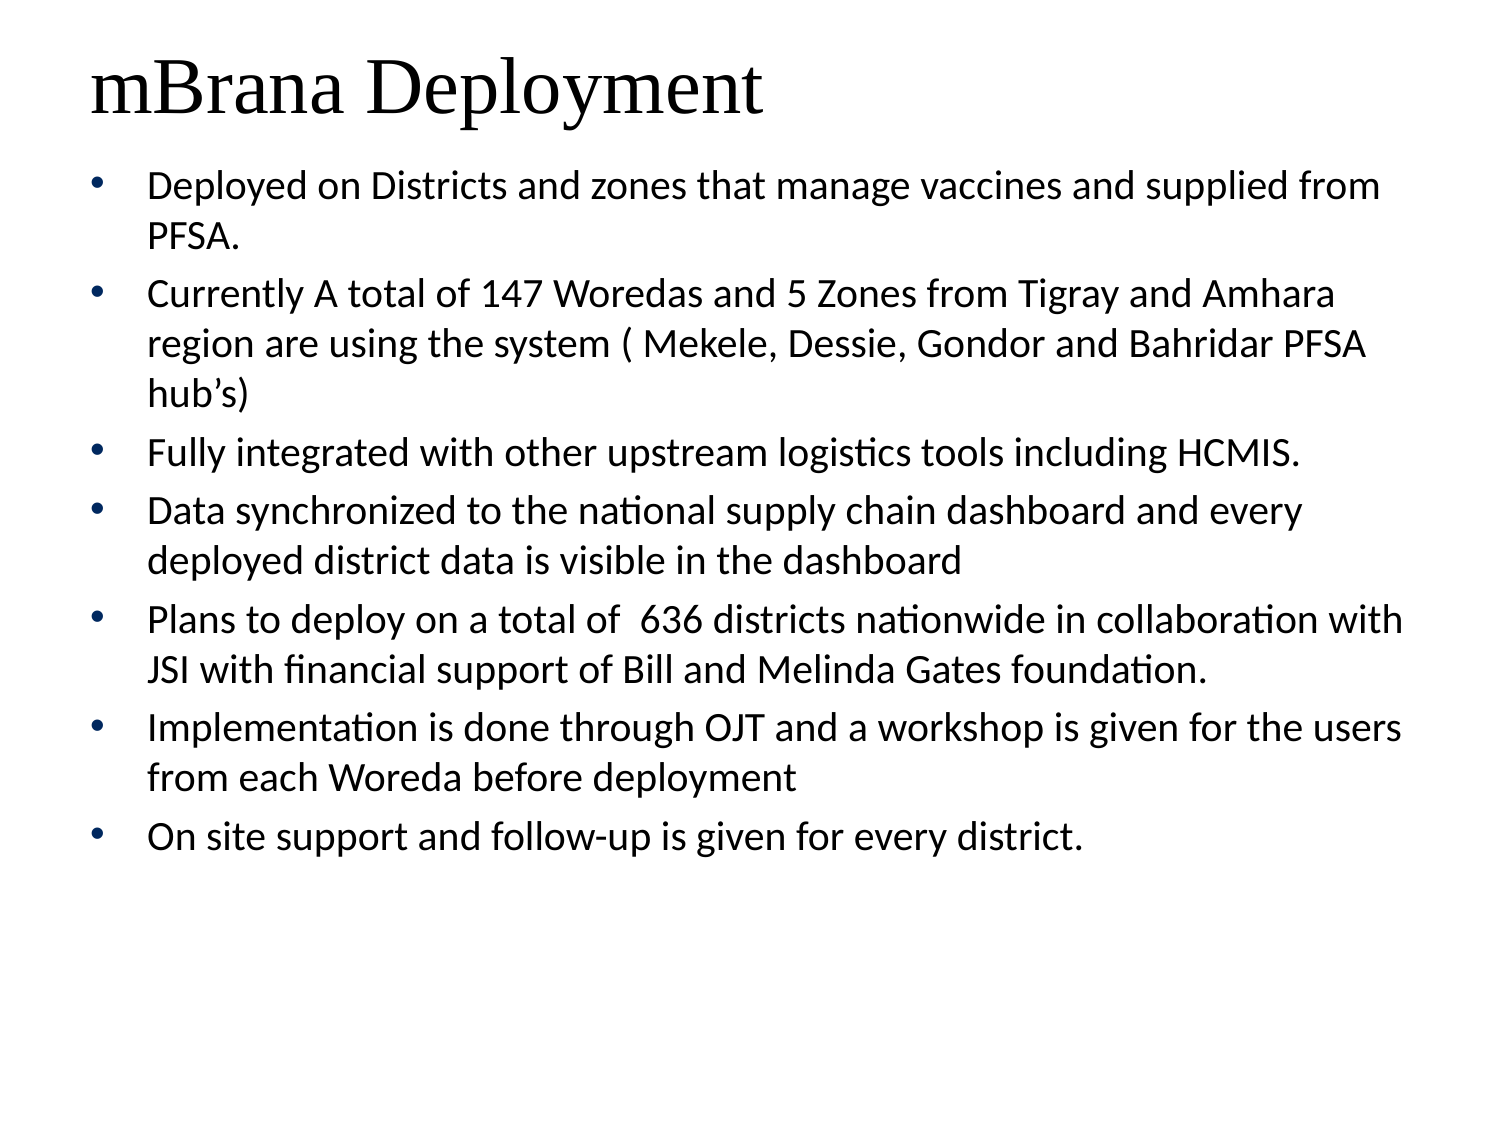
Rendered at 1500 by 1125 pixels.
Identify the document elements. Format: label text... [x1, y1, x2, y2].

list Deployed on Districts and zones that manage vaccines and supplied from PFSA. Currently A total of 147 Woredas and 5 Zones from Tigray and Amhara region are using the system ( Mekele, Dessie, Gondor and Bahridar PFSA hub’s) Fully integrated with other upstream logistics tools including HCMIS. Data synchronized to the national supply chain dashboard and every deployed district data is visible in the dashboard Plans to deploy on a total of 636 districts nationwide in collaboration with JSI with financial support of Bill and Melinda Gates foundation. Implementation is done through OJT and a workshop is given for the users from each Woreda before deployment On site support and follow-up is given for every district. [75, 149, 1463, 925]
title mBrana Deployment [75, 24, 1425, 138]
